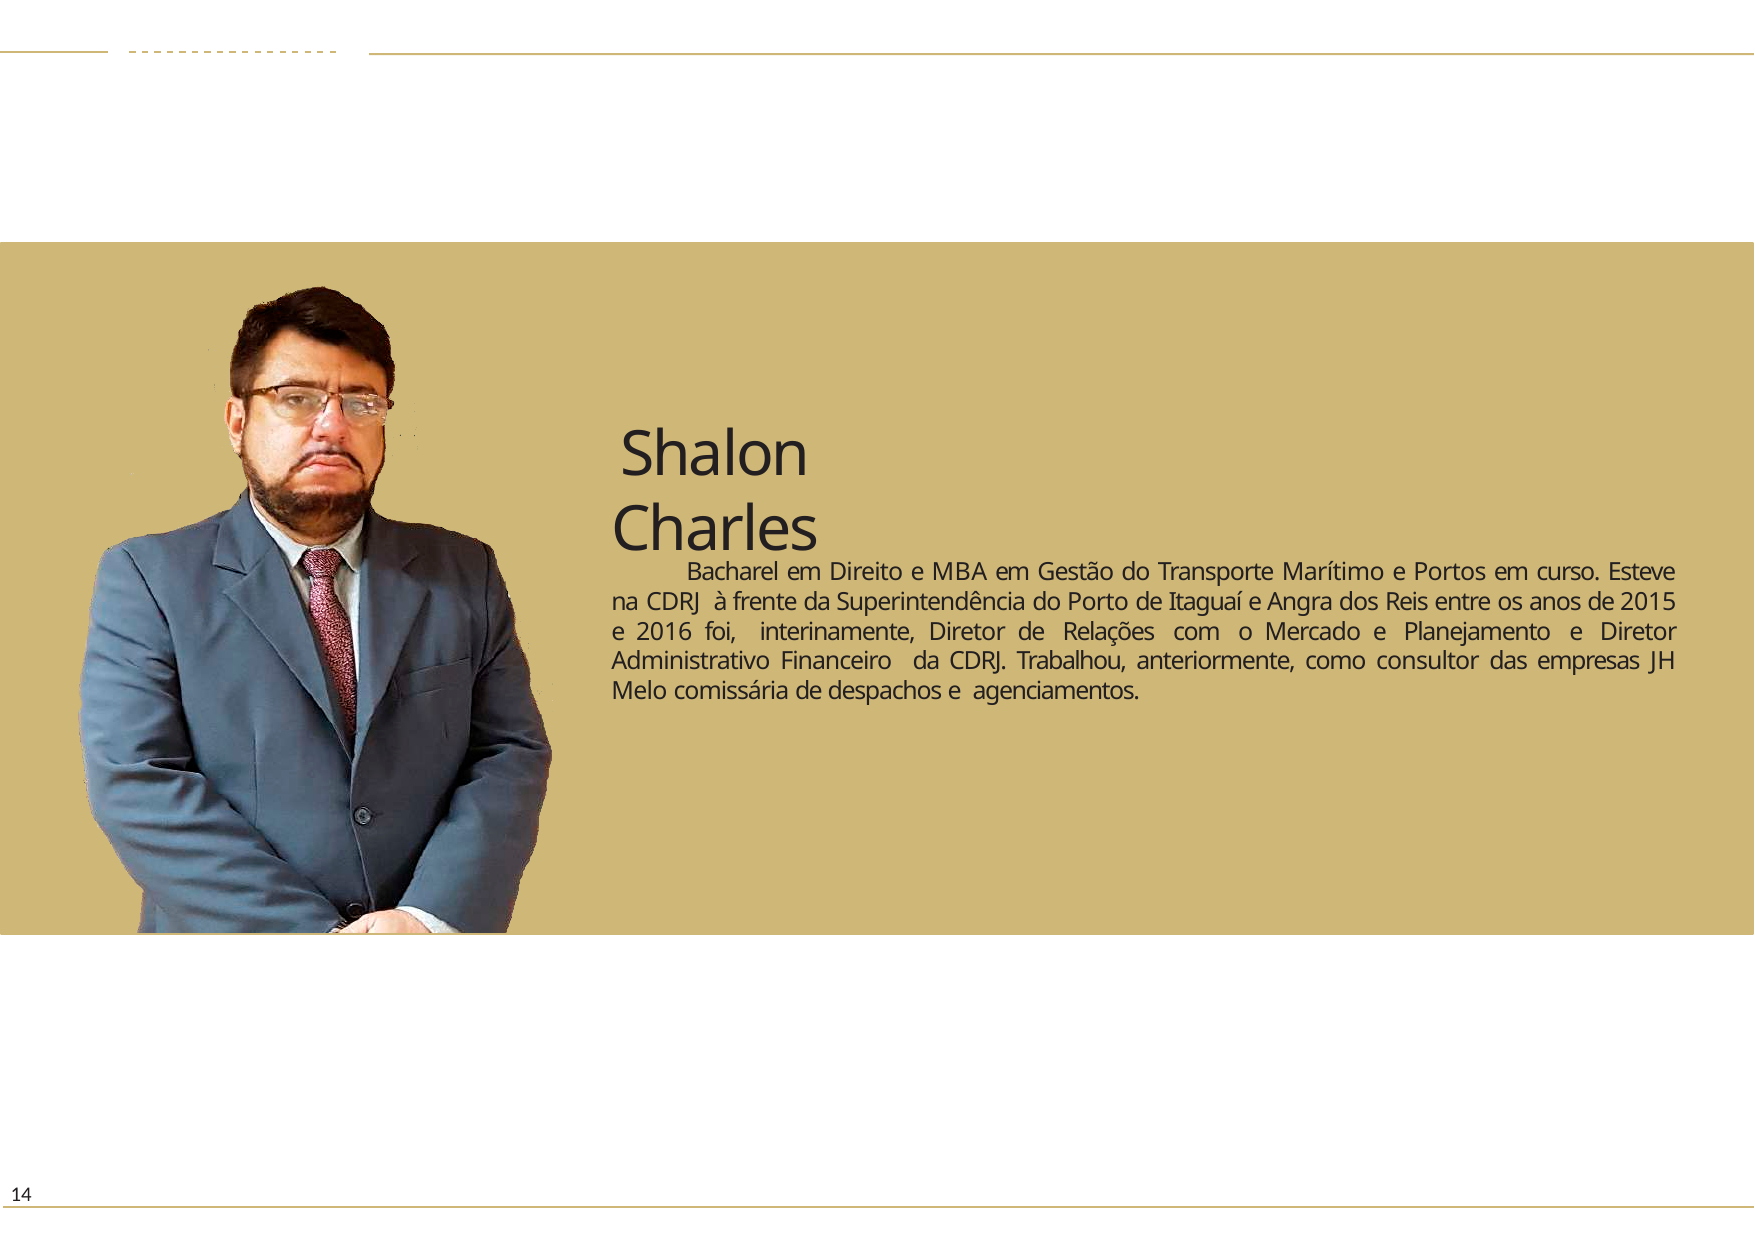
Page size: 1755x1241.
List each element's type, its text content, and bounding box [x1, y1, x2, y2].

picture [75, 283, 579, 933]
text_box [2, 244, 1752, 933]
text_box Bacharel em Direito e MBA em Gestão do Transporte Marítimo e Portos em curso. Esteve na CDRJ à frente da Superintendência do Porto de Itaguaí e Angra dos Reis entre os anos de 2015 e 2016 foi, interinamente, Diretor de Relações com o Mercado e Planejamento e Diretor Administrativo Financeiro da CDRJ. Trabalhou, anteriormente, como consultor das empresas JH Melo comissária de despachos e agenciamentos. [609, 553, 1682, 708]
title Shalon Charles [609, 410, 992, 490]
text_box 14 [8, 1178, 34, 1206]
